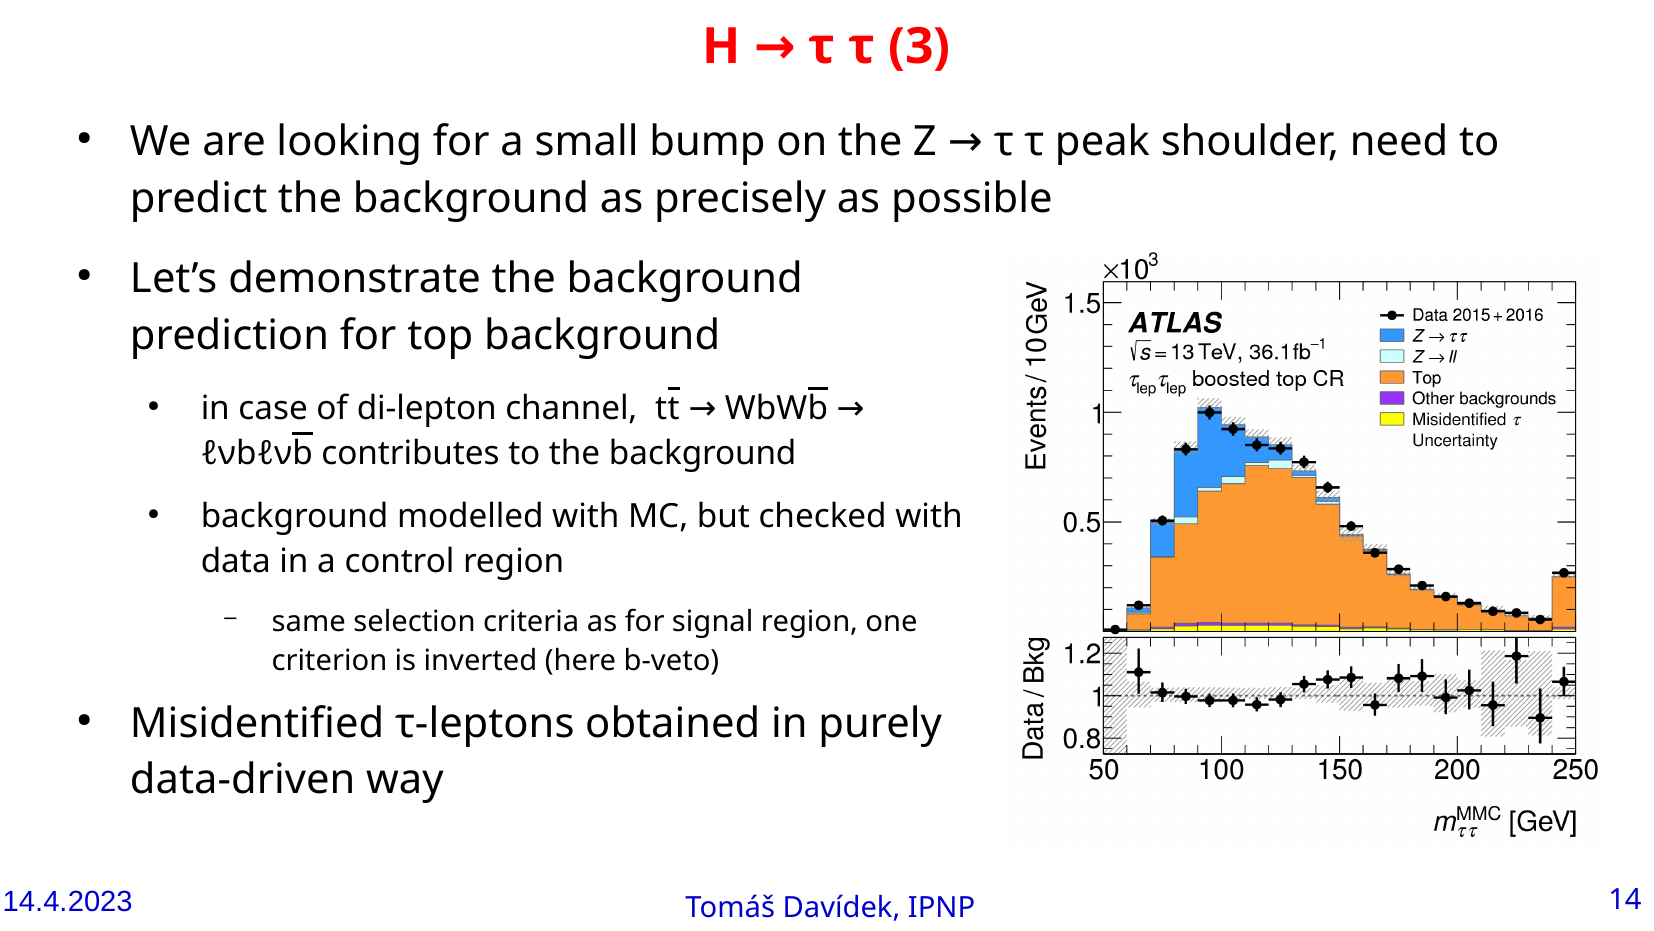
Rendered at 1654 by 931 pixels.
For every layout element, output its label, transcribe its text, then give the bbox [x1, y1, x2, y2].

picture [1006, 250, 1607, 851]
list We are looking for a small bump on the Z → τ τ peak shoulder, need to predict the background as precisely as possible [59, 110, 1595, 237]
title H → τ τ (3) [82, 0, 1571, 89]
list Let’s demonstrate the background prediction for top background in case of di-lepton channel, tt → WbWb → ℓνbℓνb contributes to the background background modelled with MC, but checked with data in a control region same selection criteria as for signal region, one criterion is inverted (here b-veto) Misidentified τ-leptons obtained in purely data-driven way [59, 248, 975, 857]
